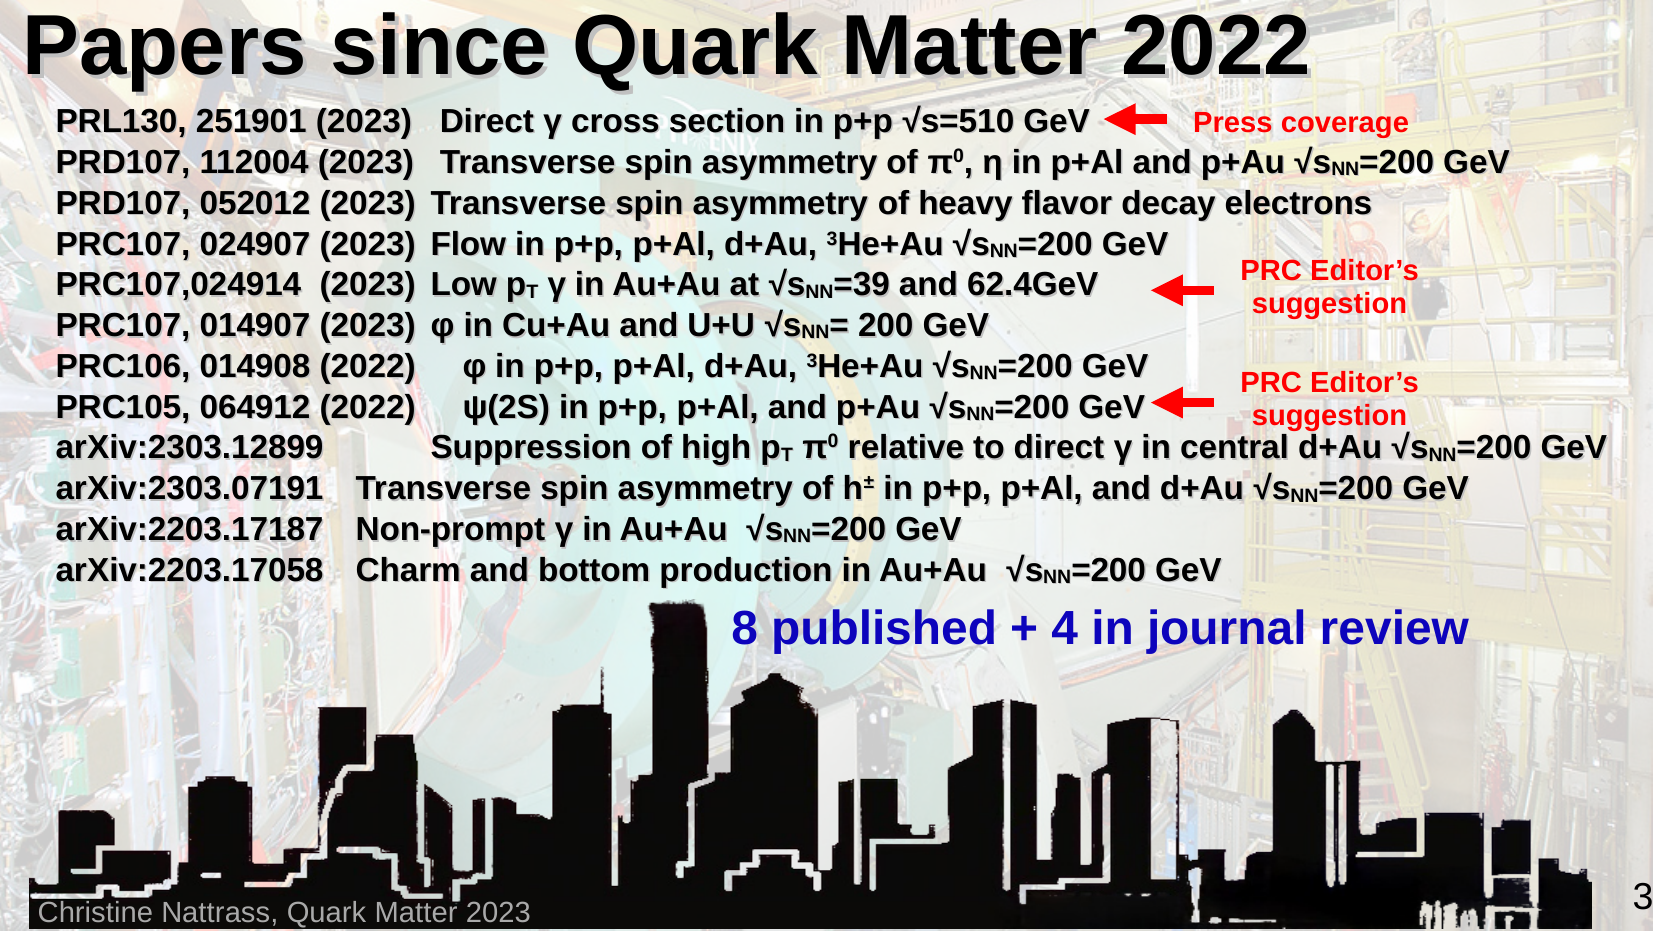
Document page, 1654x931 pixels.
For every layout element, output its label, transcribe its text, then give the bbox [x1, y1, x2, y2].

title Papers since Quark Matter 2022 [7, 0, 1364, 104]
text_box Press coverage [1178, 98, 1441, 175]
text_box 8 published + 4 in journal review [716, 593, 1501, 706]
picture [29, 599, 1592, 929]
list PRL130, 251901 (2023) Direct γ cross section in p+p √s=510 GeV PRD107, 112004 (2023) Transverse spin asymmetry of π0, η in p+Al and p+Au √sNN=200 GeV PRD107, 052012 (2023) Transverse spin asymmetry of heavy flavor decay electrons PRC107, 024907 (2023) Flow in p+p, p+Al, d+Au, 3He+Au √sNN=200 GeV PRC107,024914 (2023) Low pT γ in Au+Au at √sNN=39 and 62.4GeV PRC107, 014907 (2023) φ in Cu+Au and U+U √sNN= 200 GeV PRC106, 014908 (2022) φ in p+p, p+Al, d+Au, 3He+Au √sNN=200 GeV PRC105, 064912 (2022) ψ(2S) in p+p, p+Al, and p+Au √sNN=200 GeV arXiv:2303.12899 Suppression of high pT π0 relative to direct γ in central d+Au √sNN=200 GeV arXiv:2303.07191 Transverse spin asymmetry of h± in p+p, p+Al, and d+Au √sNN=200 GeV arXiv:2203.17187 Non-prompt γ in Au+Au √sNN=200 GeV arXiv:2203.17058 Charm and bottom production in Au+Au √sNN=200 GeV [40, 98, 1646, 713]
text_box PRC Editor’s suggestion [1225, 246, 1489, 346]
text_box PRC Editor’s suggestion [1225, 359, 1489, 458]
